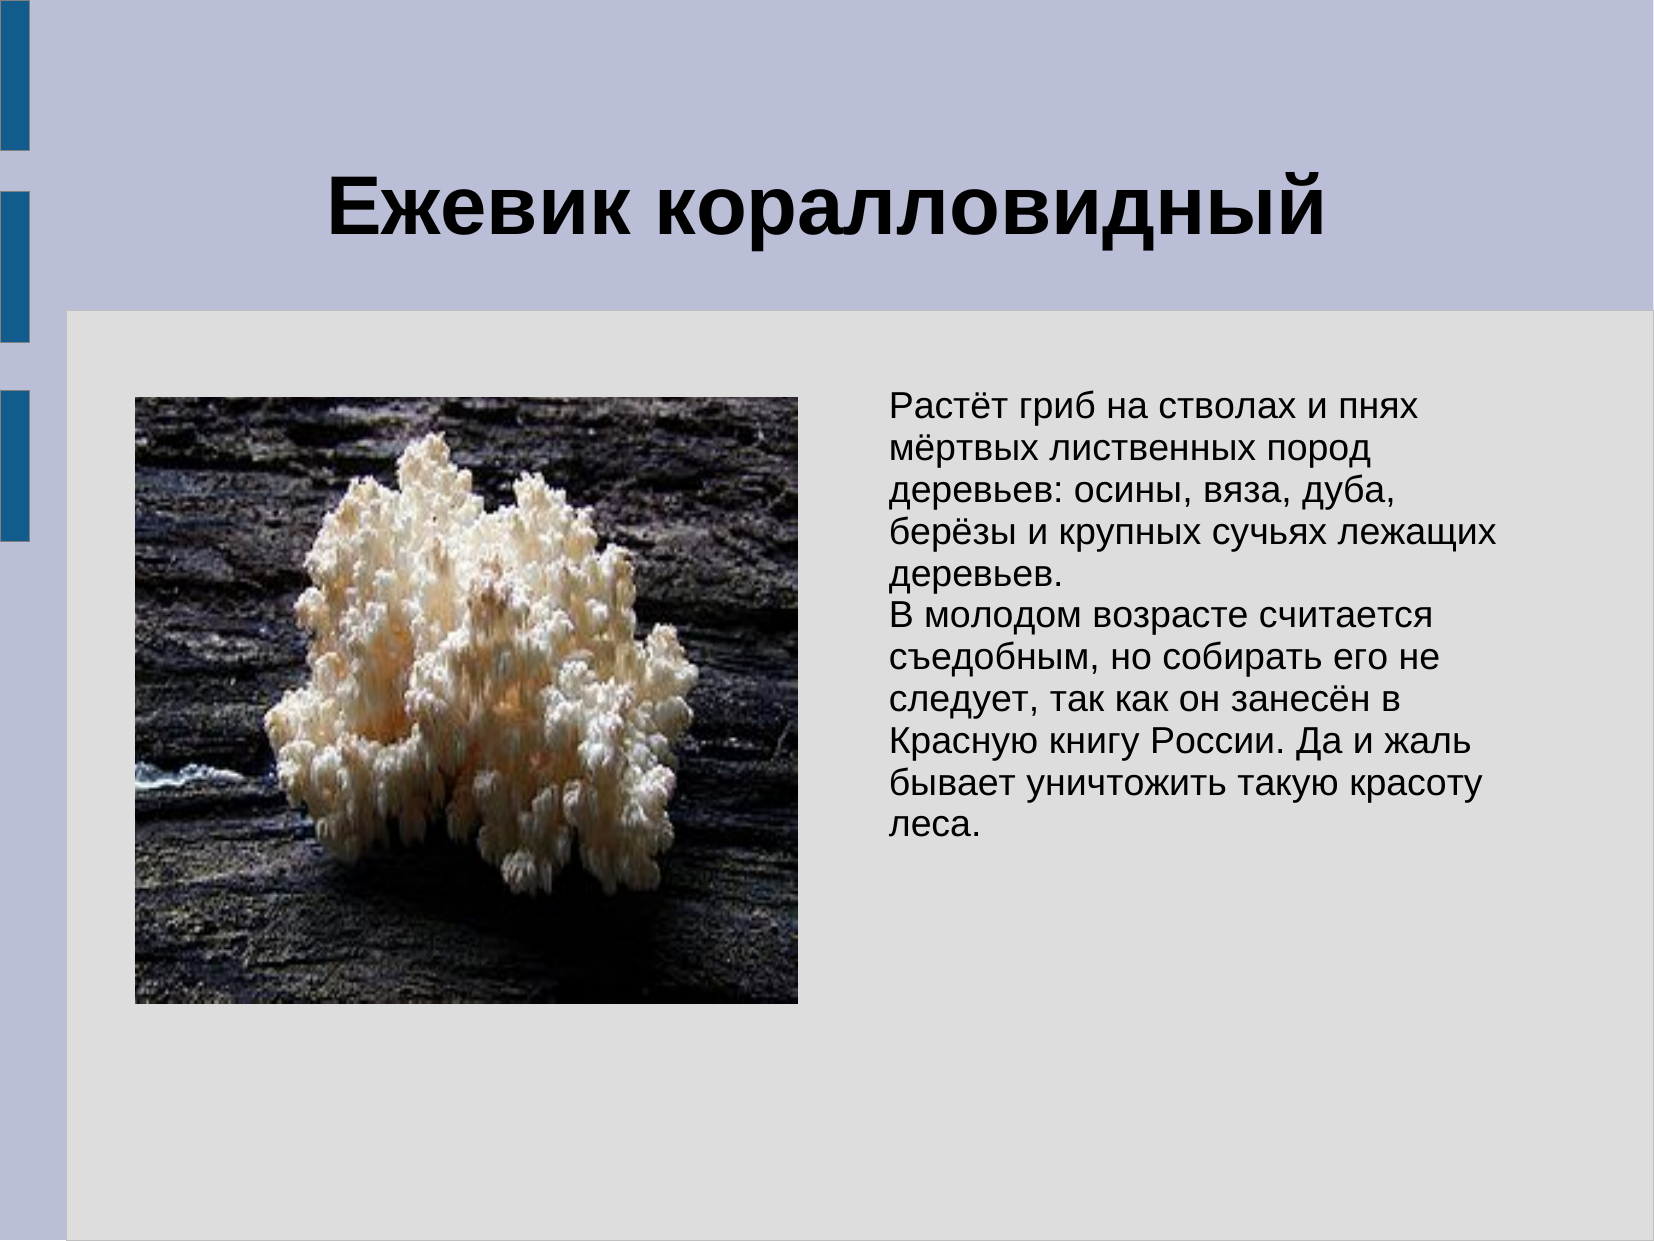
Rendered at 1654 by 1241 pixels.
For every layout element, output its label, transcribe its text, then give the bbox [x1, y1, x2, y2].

picture [135, 397, 798, 1004]
title Ежевик коралловидный [121, 102, 1534, 310]
text_box Растёт гриб на стволах и пнях мёртвых лиственных пород деревьев: осины, вяза, дуба, берёзы и крупных сучьях лежащих деревьев. В молодом возрасте считается съедобным, но собирать его не следует, так как он занесён в Красную книгу России. Да и жаль бывает уничтожить такую красоту леса. [874, 377, 1536, 853]
